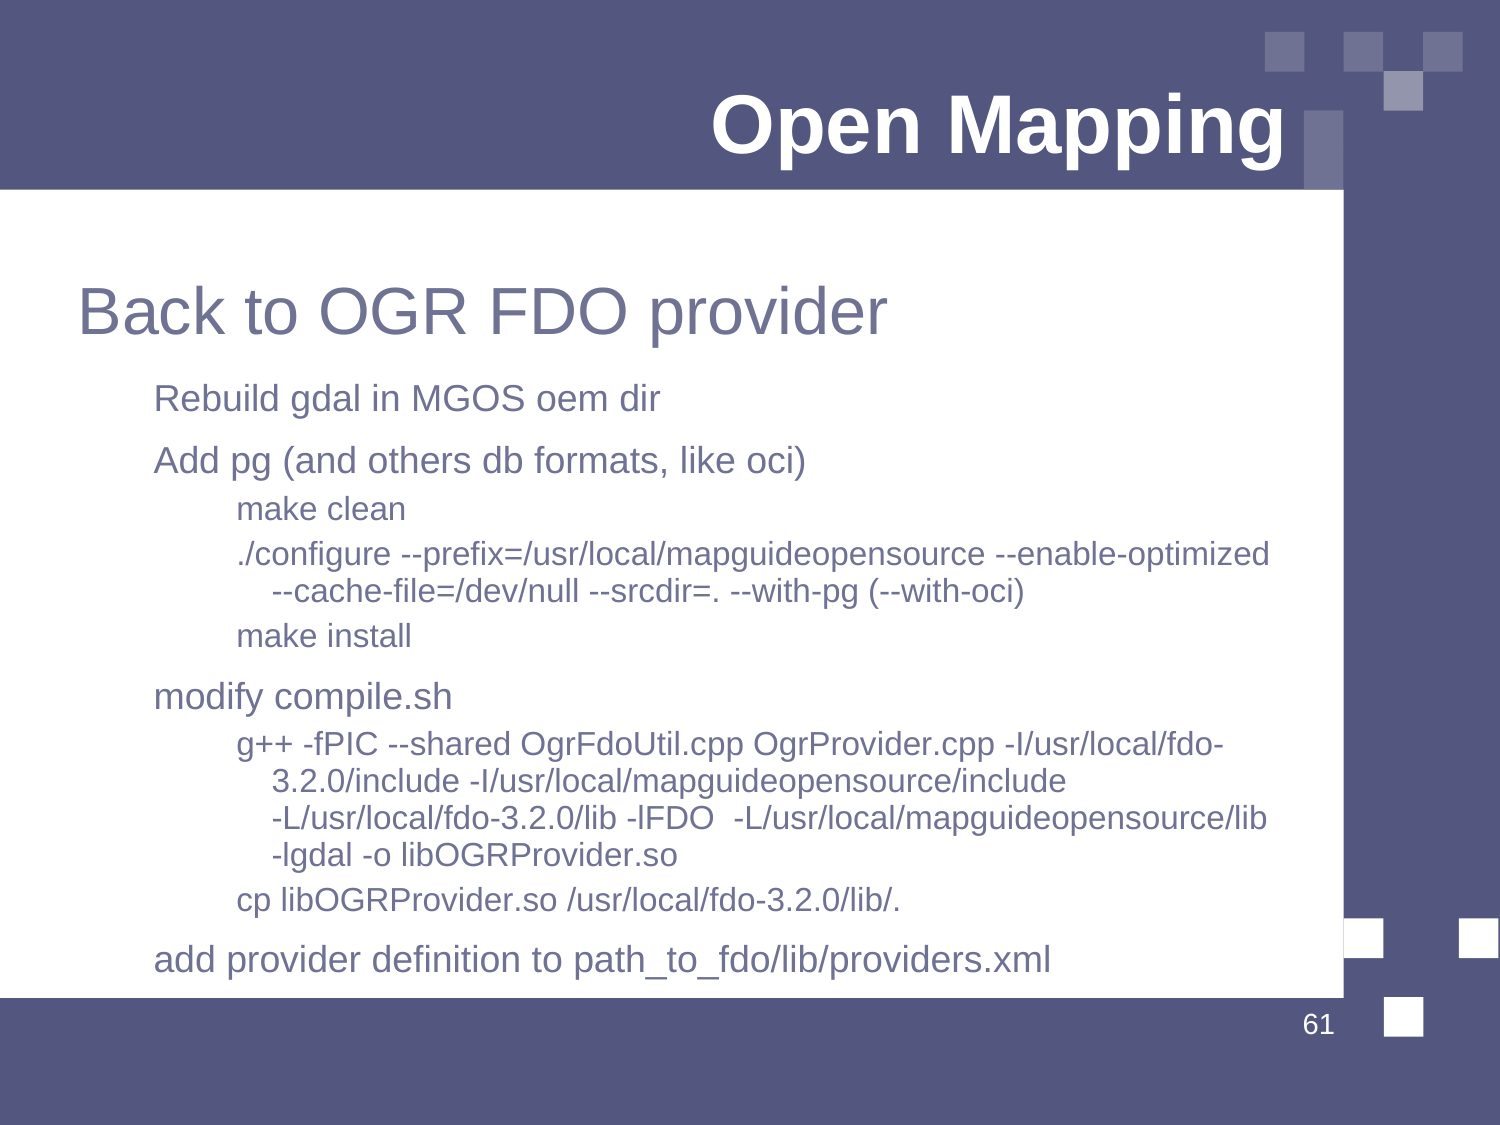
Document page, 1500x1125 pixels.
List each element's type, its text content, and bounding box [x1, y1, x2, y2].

list Back to OGR FDO provider Rebuild gdal in MGOS oem dir Add pg (and others db formats, like oci) make clean ./configure --prefix=/usr/local/mapguideopensource --enable-optimized --cache-file=/dev/null --srcdir=. --with-pg (--with-oci) make install modify compile.sh g++ -fPIC --shared OgrFdoUtil.cpp OgrProvider.cpp -I/usr/local/fdo-3.2.0/include -I/usr/local/mapguideopensource/include -L/usr/local/fdo-3.2.0/lib -lFDO -L/usr/local/mapguideopensource/lib -lgdal -o libOGRProvider.so cp libOGRProvider.so /usr/local/fdo-3.2.0/lib/. add provider definition to path_to_fdo/lib/providers.xml [59, 236, 1289, 944]
title Open Mapping [58, 74, 1288, 176]
